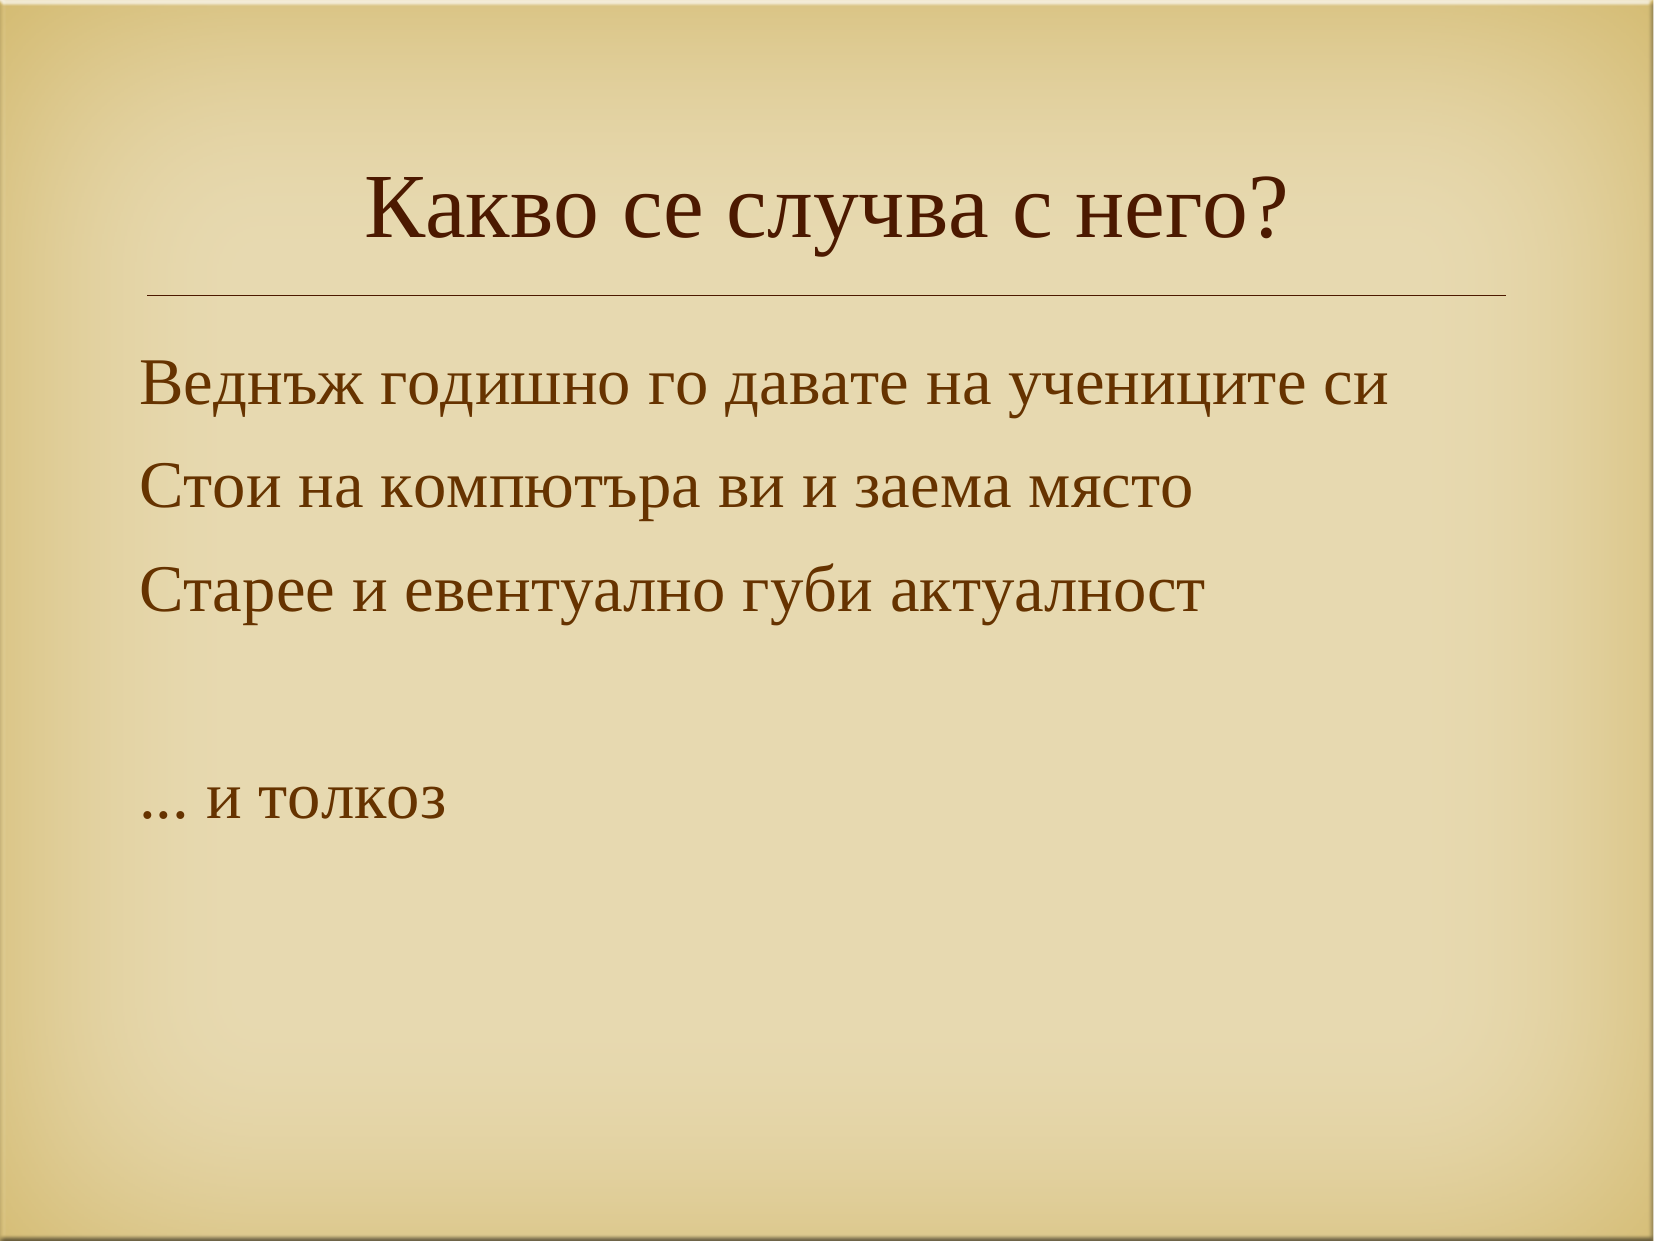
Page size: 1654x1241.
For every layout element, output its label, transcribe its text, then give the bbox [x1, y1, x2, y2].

title Какво се случва с него? [121, 102, 1534, 311]
list Веднъж годишно го давате на учениците си Стои на компютъра ви и заема място Старее и евентуално губи актуалност ... и толкоз [121, 344, 1534, 1127]
picture [0, 0, 1654, 1241]
